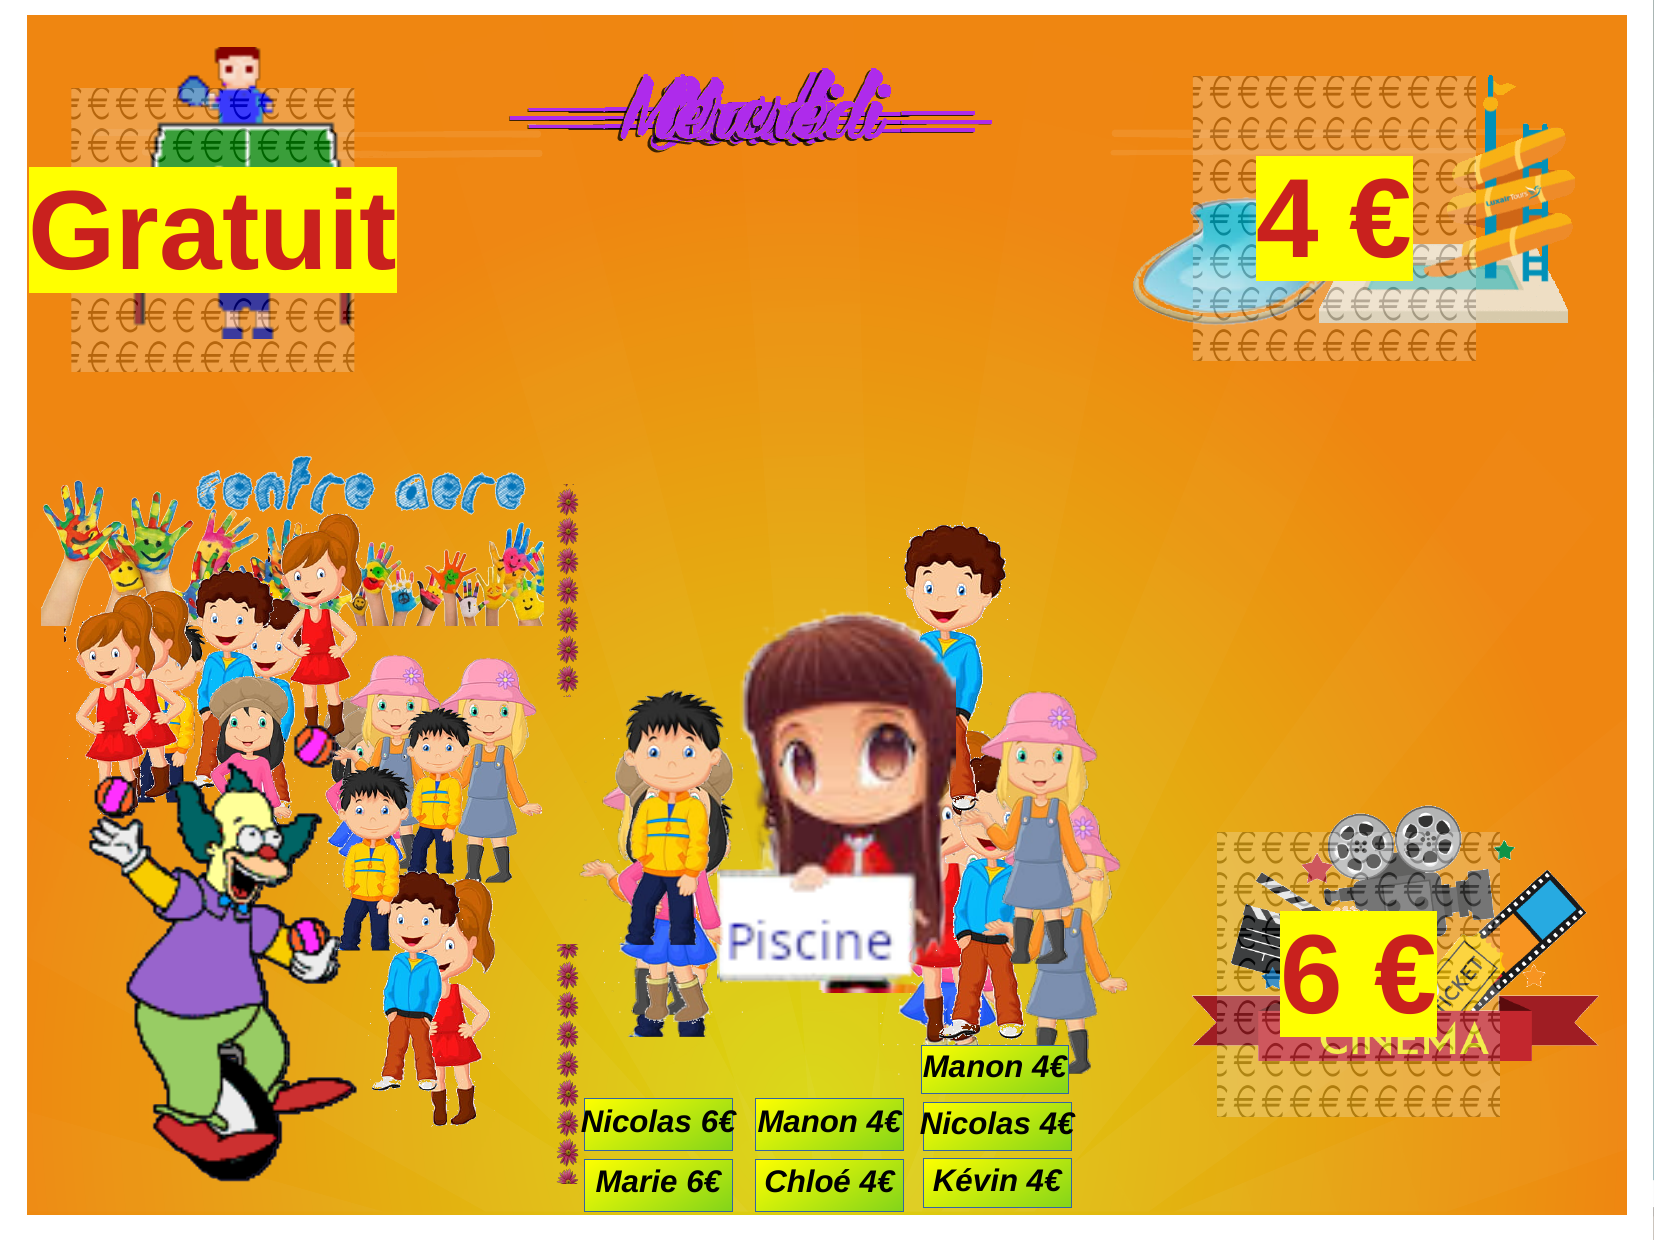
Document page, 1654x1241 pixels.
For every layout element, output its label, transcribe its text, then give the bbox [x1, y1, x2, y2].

text_box [556, 944, 579, 1184]
picture [1164, 794, 1624, 1087]
text_box Nicolas 6€ [584, 1098, 733, 1151]
text_box Nicolas 4€ [923, 1102, 1072, 1151]
picture [41, 448, 1146, 1200]
text_box [556, 484, 579, 697]
text_box Manon 4€ [921, 1045, 1069, 1094]
picture [457, 58, 1063, 178]
text_box 6 € [1217, 832, 1501, 1117]
picture [129, 47, 355, 88]
text_box Gratuit [71, 88, 355, 167]
text_box Marie 6€ [584, 1159, 733, 1212]
picture [1133, 0, 1605, 438]
text_box Kévin 4€ [923, 1158, 1072, 1208]
text_box 4 € [1192, 76, 1476, 361]
text_box Chloé 4€ [755, 1159, 904, 1212]
text_box Gratuit [71, 293, 355, 372]
text_box Manon 4€ [755, 1098, 904, 1151]
